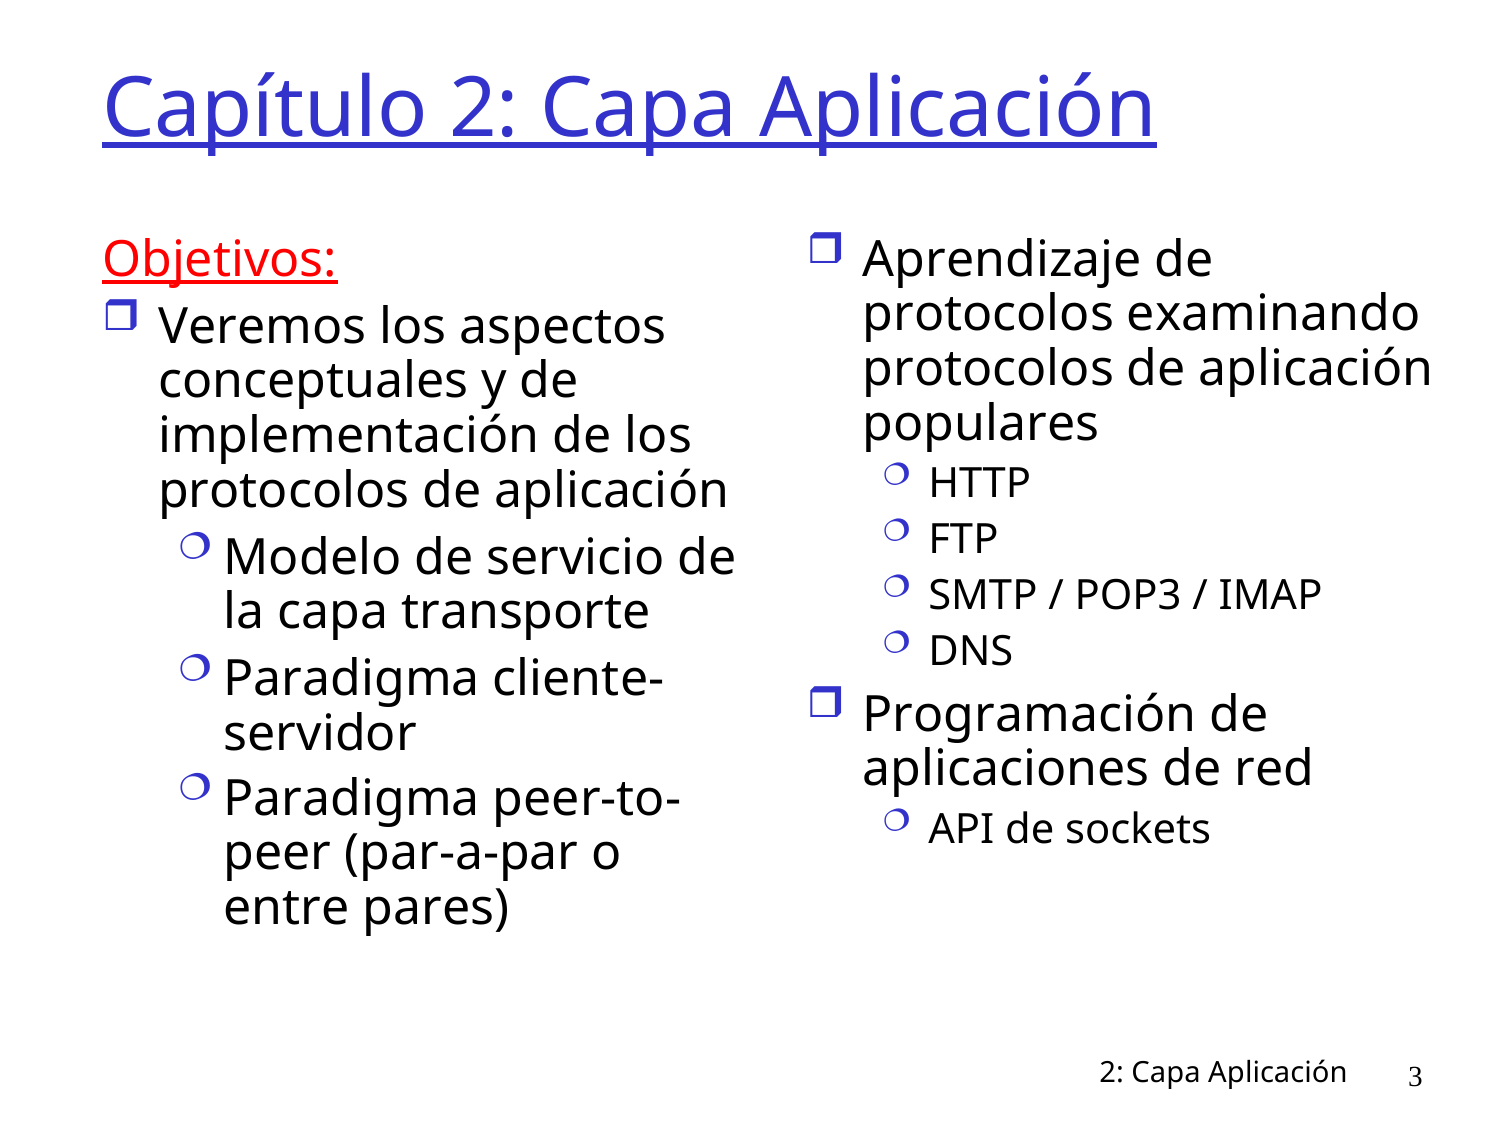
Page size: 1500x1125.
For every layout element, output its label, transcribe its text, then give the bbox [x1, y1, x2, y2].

title Capítulo 2: Capa Aplicación [87, 15, 1463, 196]
list Aprendizaje de protocolos examinando protocolos de aplicación populares HTTP FTP SMTP / POP3 / IMAP DNS Programación de aplicaciones de red API de sockets [792, 224, 1464, 1066]
list Objetivos: Veremos los aspectos conceptuales y de implementación de los protocolos de aplicación Modelo de servicio de la capa transporte Paradigma cliente-servidor Paradigma peer-to-peer (par-a-par o entre pares) [87, 224, 759, 1066]
